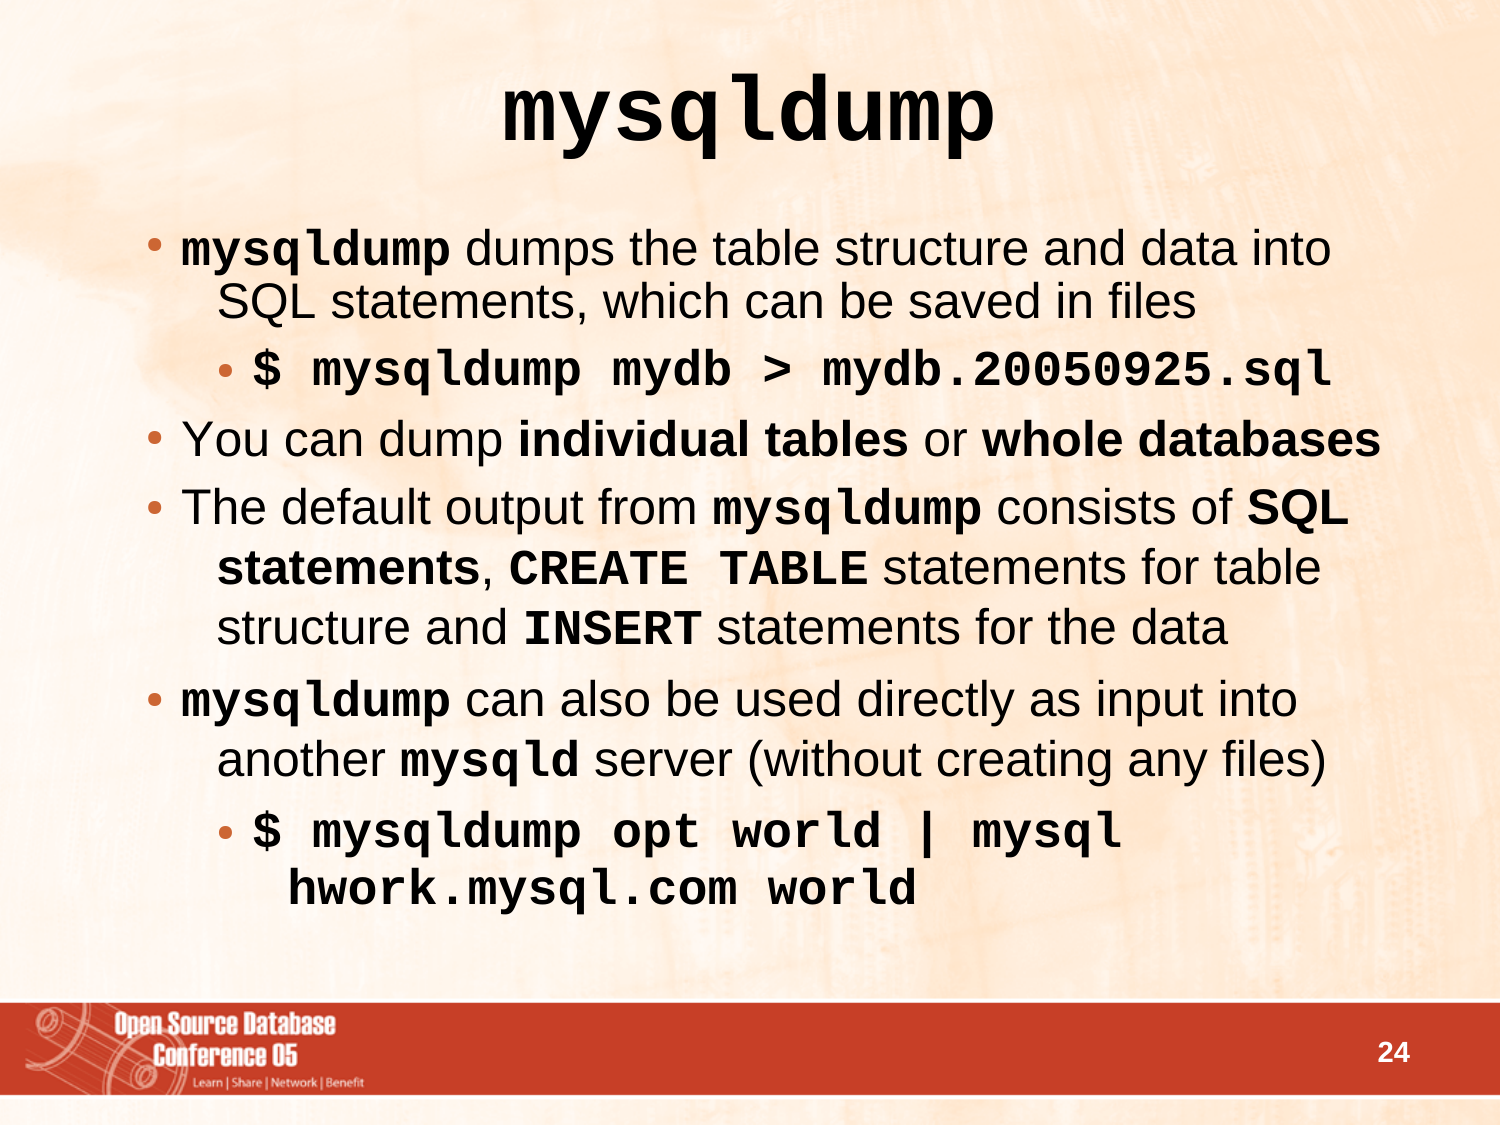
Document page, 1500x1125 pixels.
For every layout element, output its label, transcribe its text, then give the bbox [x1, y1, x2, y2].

picture [0, 0, 1500, 1125]
title mysqldump [75, 18, 1426, 207]
list mysqldump dumps the table structure and data into SQL statements, which can be saved in files $ mysqldump mydb > mydb.20050925.sql You can dump individual tables or whole databases The default output from mysqldump consists of SQL statements, CREATE TABLE statements for table structure and INSERT statements for the data mysqldump can also be used directly as input into another mysqld server (without creating any files) $ mysqldump ­­opt world | mysql ­hwork.mysql.com world [75, 220, 1426, 977]
